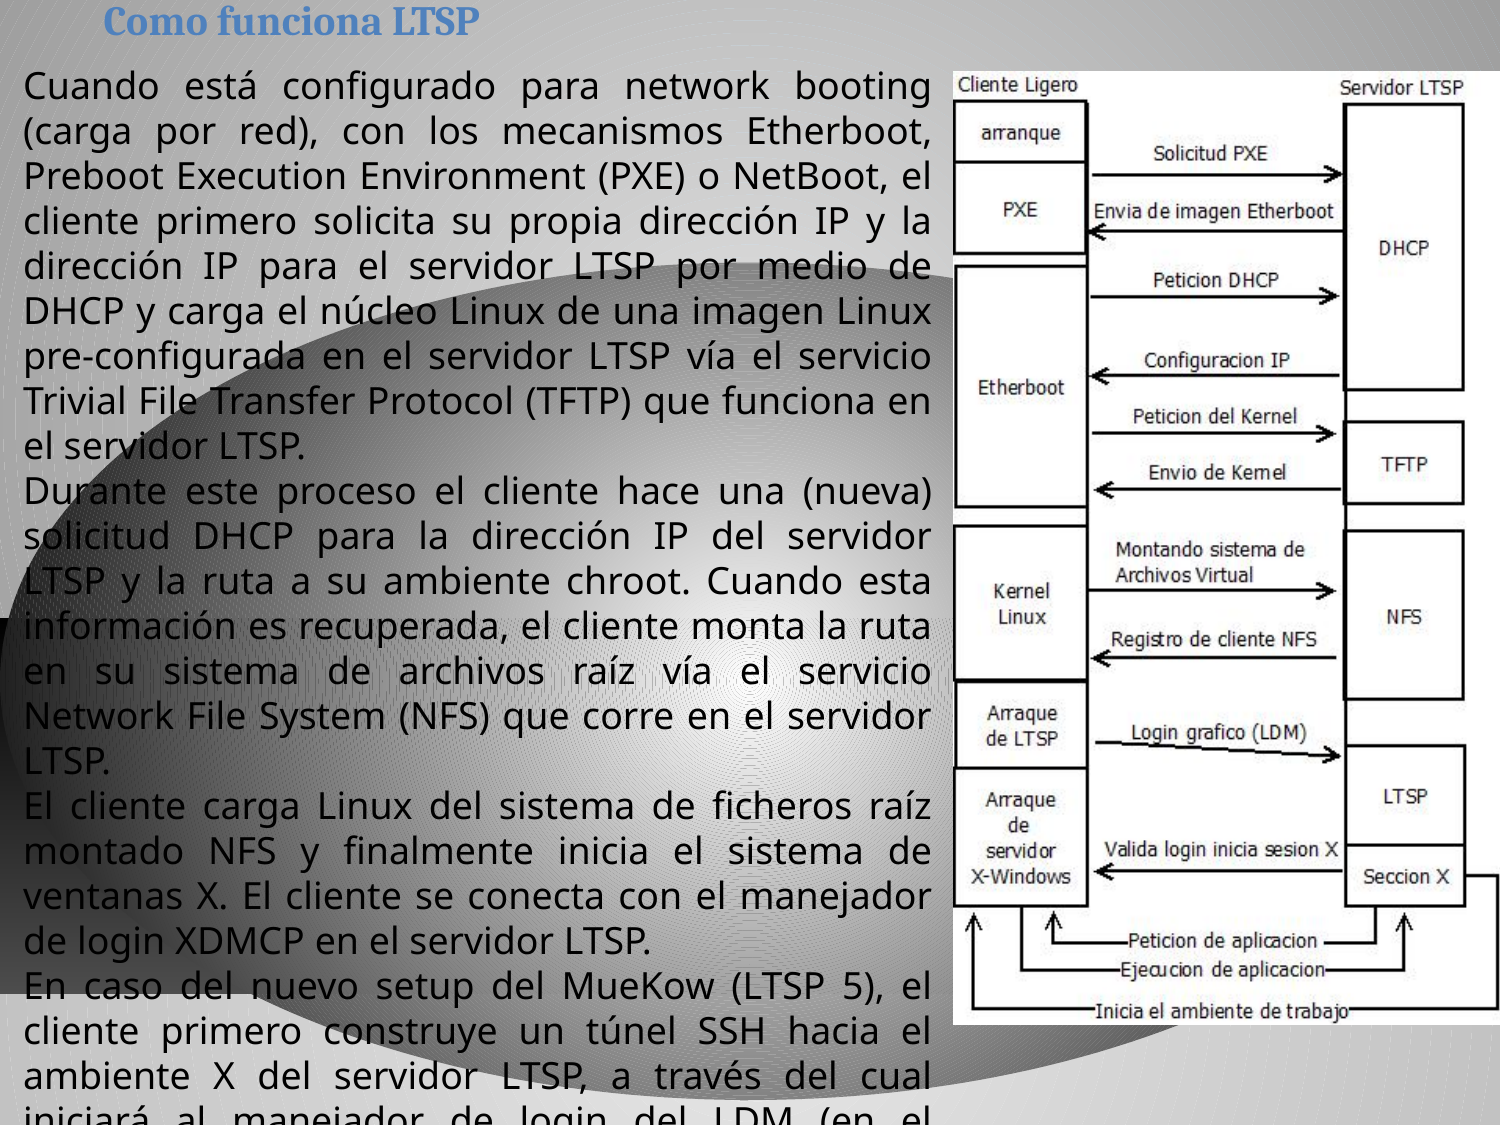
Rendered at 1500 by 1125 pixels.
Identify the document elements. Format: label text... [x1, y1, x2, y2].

text_box Cuando está configurado para network booting (carga por red), con los mecanismos Etherboot, Preboot Execution Environment (PXE) o NetBoot, el cliente primero solicita su propia dirección IP y la dirección IP para el servidor LTSP por medio de DHCP y carga el núcleo Linux de una imagen Linux pre-configurada en el servidor LTSP vía el servicio Trivial File Transfer Protocol (TFTP) que funciona en el servidor LTSP. Durante este proceso el cliente hace una (nueva) solicitud DHCP para la dirección IP del servidor LTSP y la ruta a su ambiente chroot. Cuando esta información es recuperada, el cliente monta la ruta en su sistema de archivos raíz vía el servicio Network File System (NFS) que corre en el servidor LTSP. El cliente carga Linux del sistema de ficheros raíz montado NFS y finalmente inicia el sistema de ventanas X. El cliente se conecta con el manejador de login XDMCP en el servidor LTSP. En caso del nuevo setup del MueKow (LTSP 5), el cliente primero construye un túnel SSH hacia el ambiente X del servidor LTSP, a través del cual iniciará al manejador de login del LDM (en el servidor LTSP). [8, 55, 953, 1125]
text_box Como funciona LTSP [88, 0, 495, 55]
picture [953, 71, 1500, 1025]
